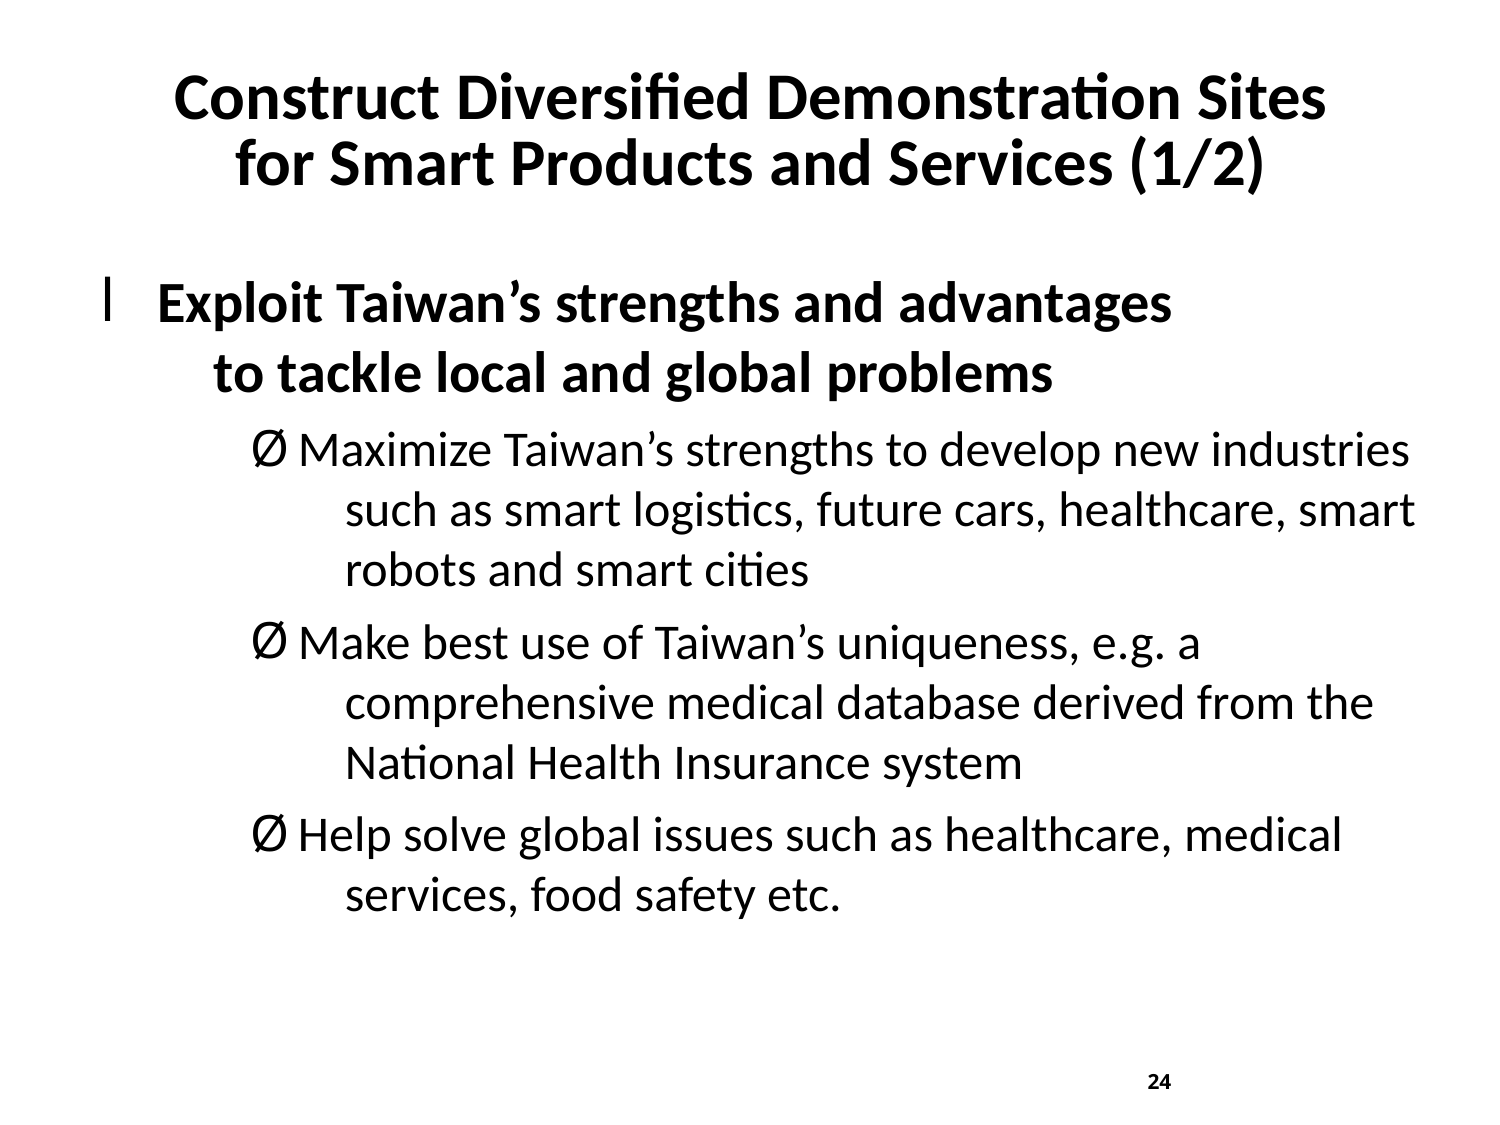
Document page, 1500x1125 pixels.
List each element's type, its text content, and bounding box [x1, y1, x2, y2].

title Construct Diversified Demonstration Sites for Smart Products and Services (1/2) [76, 38, 1427, 227]
list Exploit Taiwan’s strengths and advantages to tackle local and global problems Maximize Taiwan’s strengths to develop new industries such as smart logistics, future cars, healthcare, smart robots and smart cities Make best use of Taiwan’s uniqueness, e.g. a comprehensive medical database derived from the National Health Insurance system Help solve global issues such as healthcare, medical services, food safety etc. [85, 257, 1436, 1000]
text_box 24 [1132, 1052, 1483, 1113]
